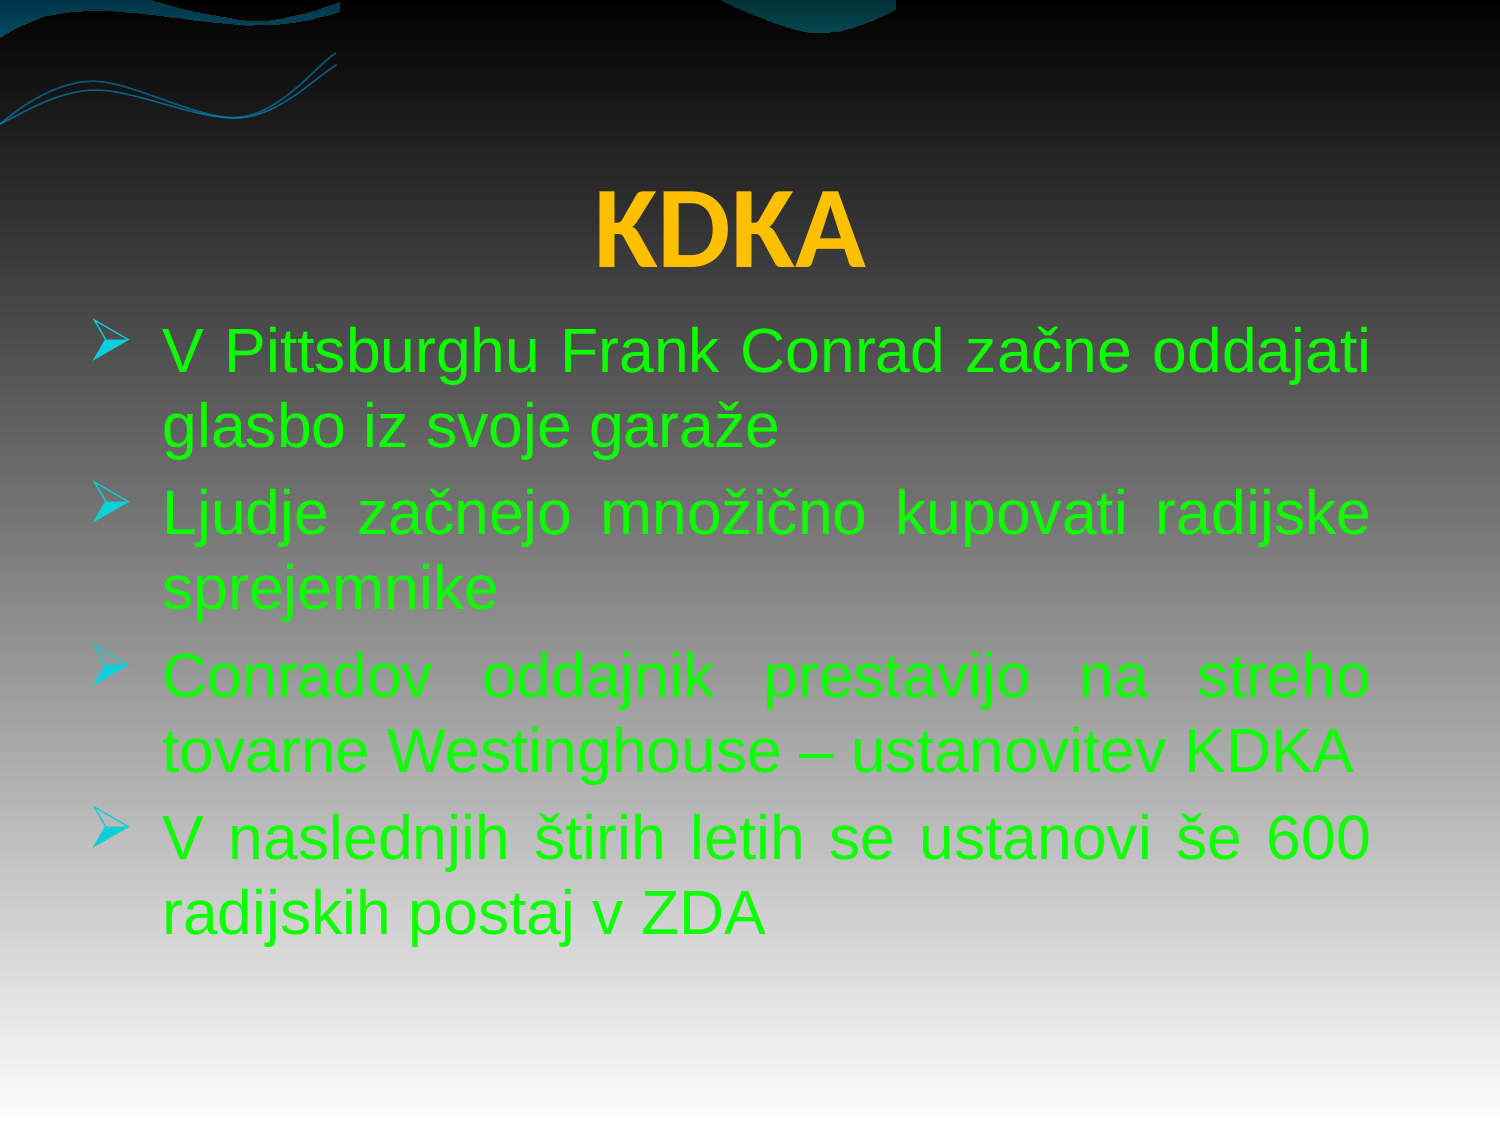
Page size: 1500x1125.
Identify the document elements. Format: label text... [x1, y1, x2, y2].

title KDKA [87, 54, 1376, 291]
subtitle V Pittsburghu Frank Conrad začne oddajati glasbo iz svoje garaže Ljudje začnejo množično kupovati radijske sprejemnike Conradov oddajnik prestavijo na streho tovarne Westinghouse – ustanovitev KDKA V naslednjih štirih letih se ustanovi še 600 radijskih postaj v ZDA [87, 302, 1376, 1047]
